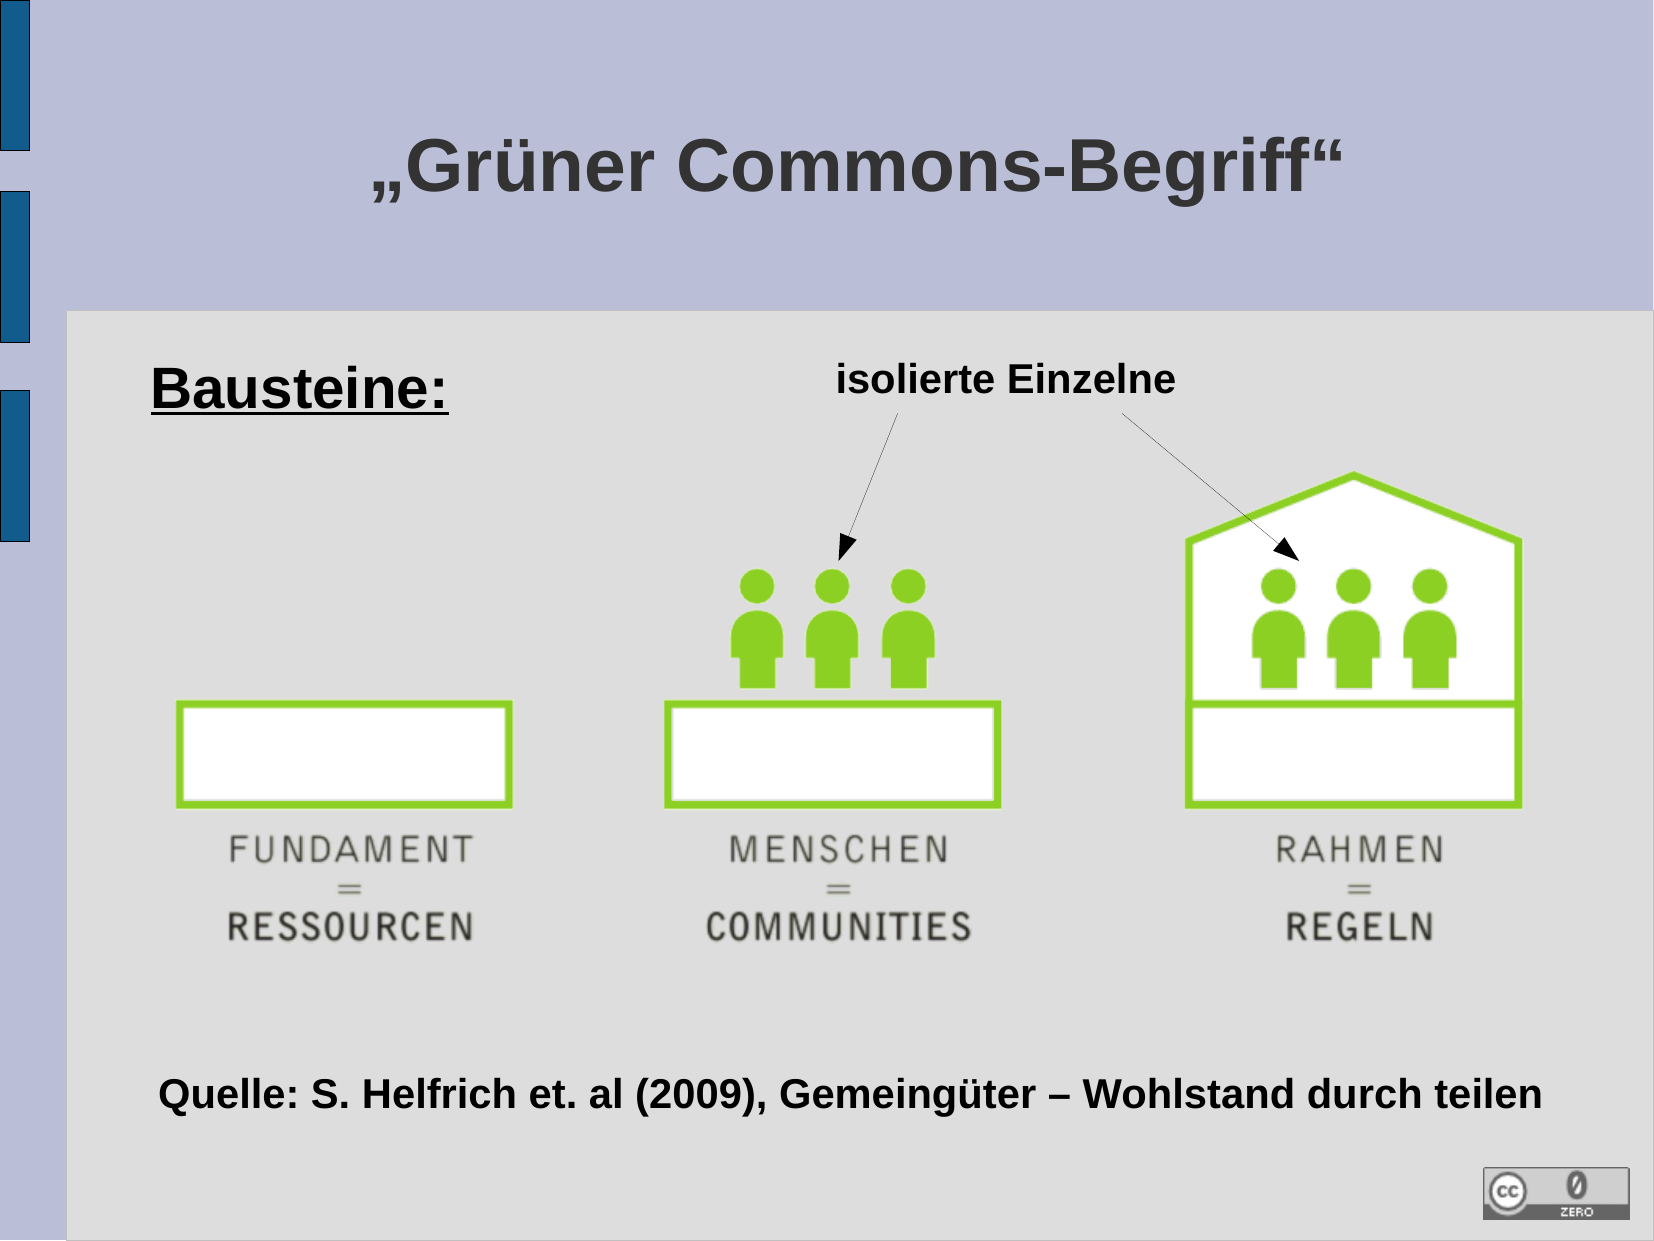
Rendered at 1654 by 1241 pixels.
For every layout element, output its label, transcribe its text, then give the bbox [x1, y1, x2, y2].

text_box Bausteine: [135, 348, 464, 429]
picture [1483, 1167, 1630, 1220]
title „Grüner Commons-Begriff“ [121, 61, 1595, 269]
text_box Quelle: S. Helfrich et. al (2009), Gemeingüter – Wohlstand durch teilen [143, 1062, 1559, 1125]
picture [175, 471, 1524, 945]
text_box isolierte Einzelne [820, 348, 1192, 410]
